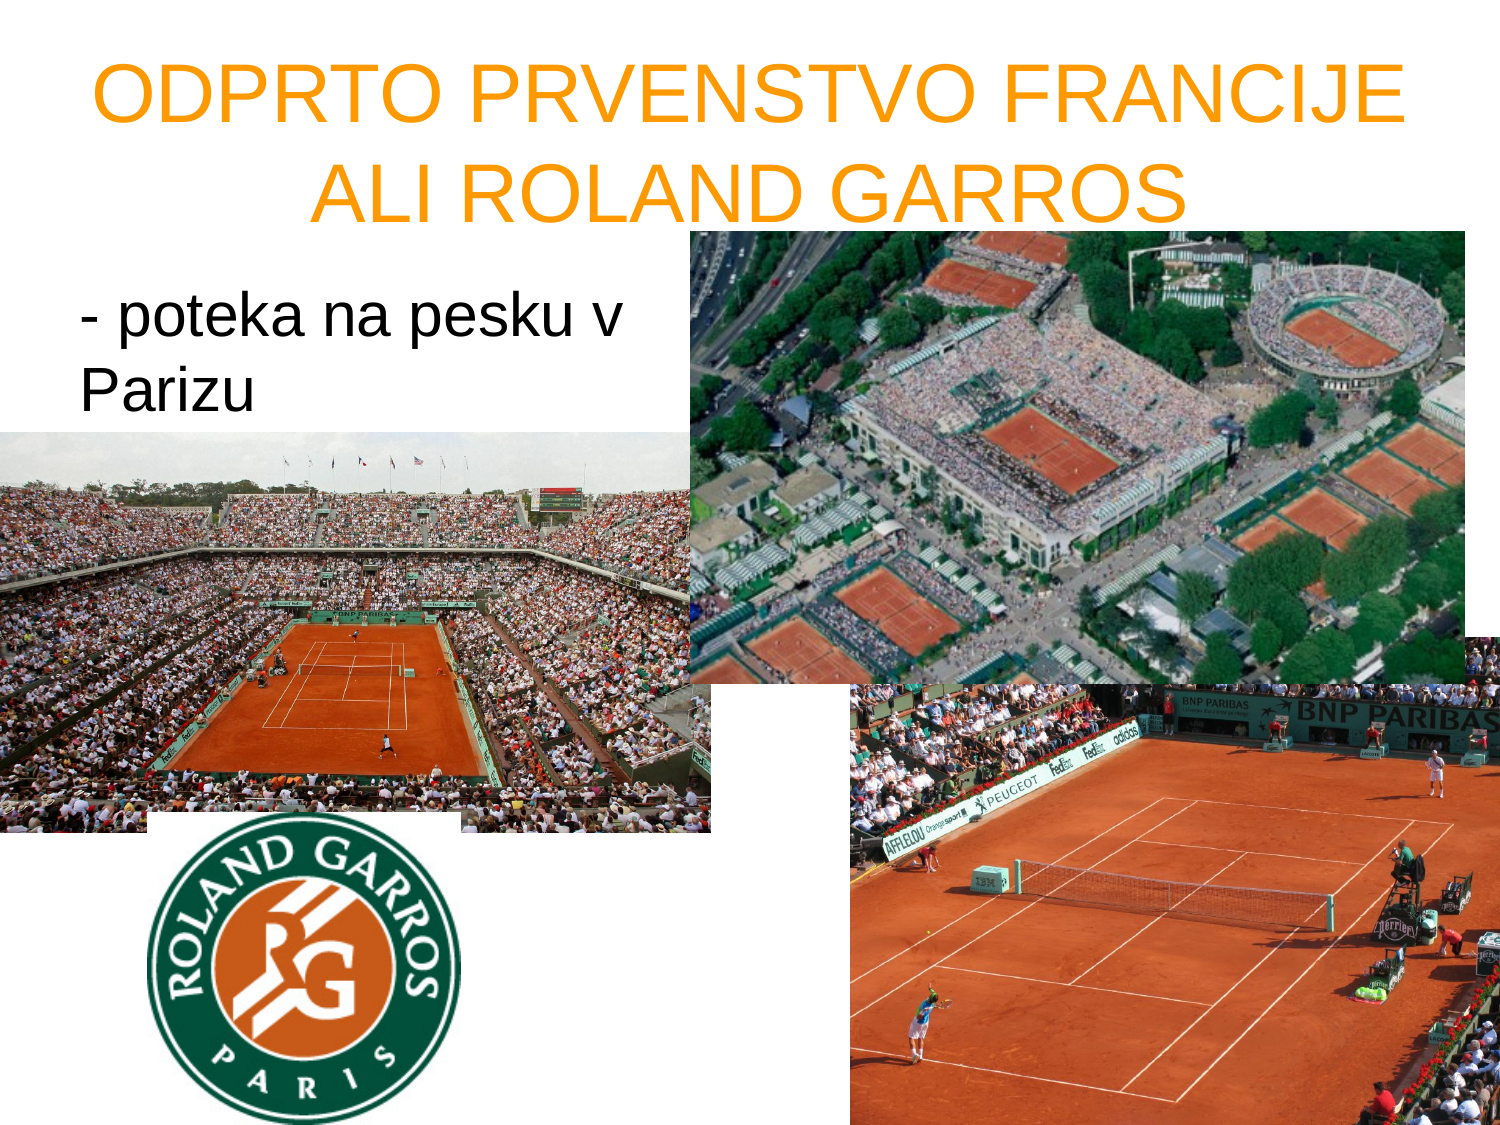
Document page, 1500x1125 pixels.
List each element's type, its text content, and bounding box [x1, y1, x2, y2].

text_box - poteka na pesku v Parizu [64, 267, 690, 432]
title ODPRTO PRVENSTVO FRANCIJE ALI ROLAND GARROS [75, 45, 1425, 233]
picture [0, 231, 1500, 1125]
